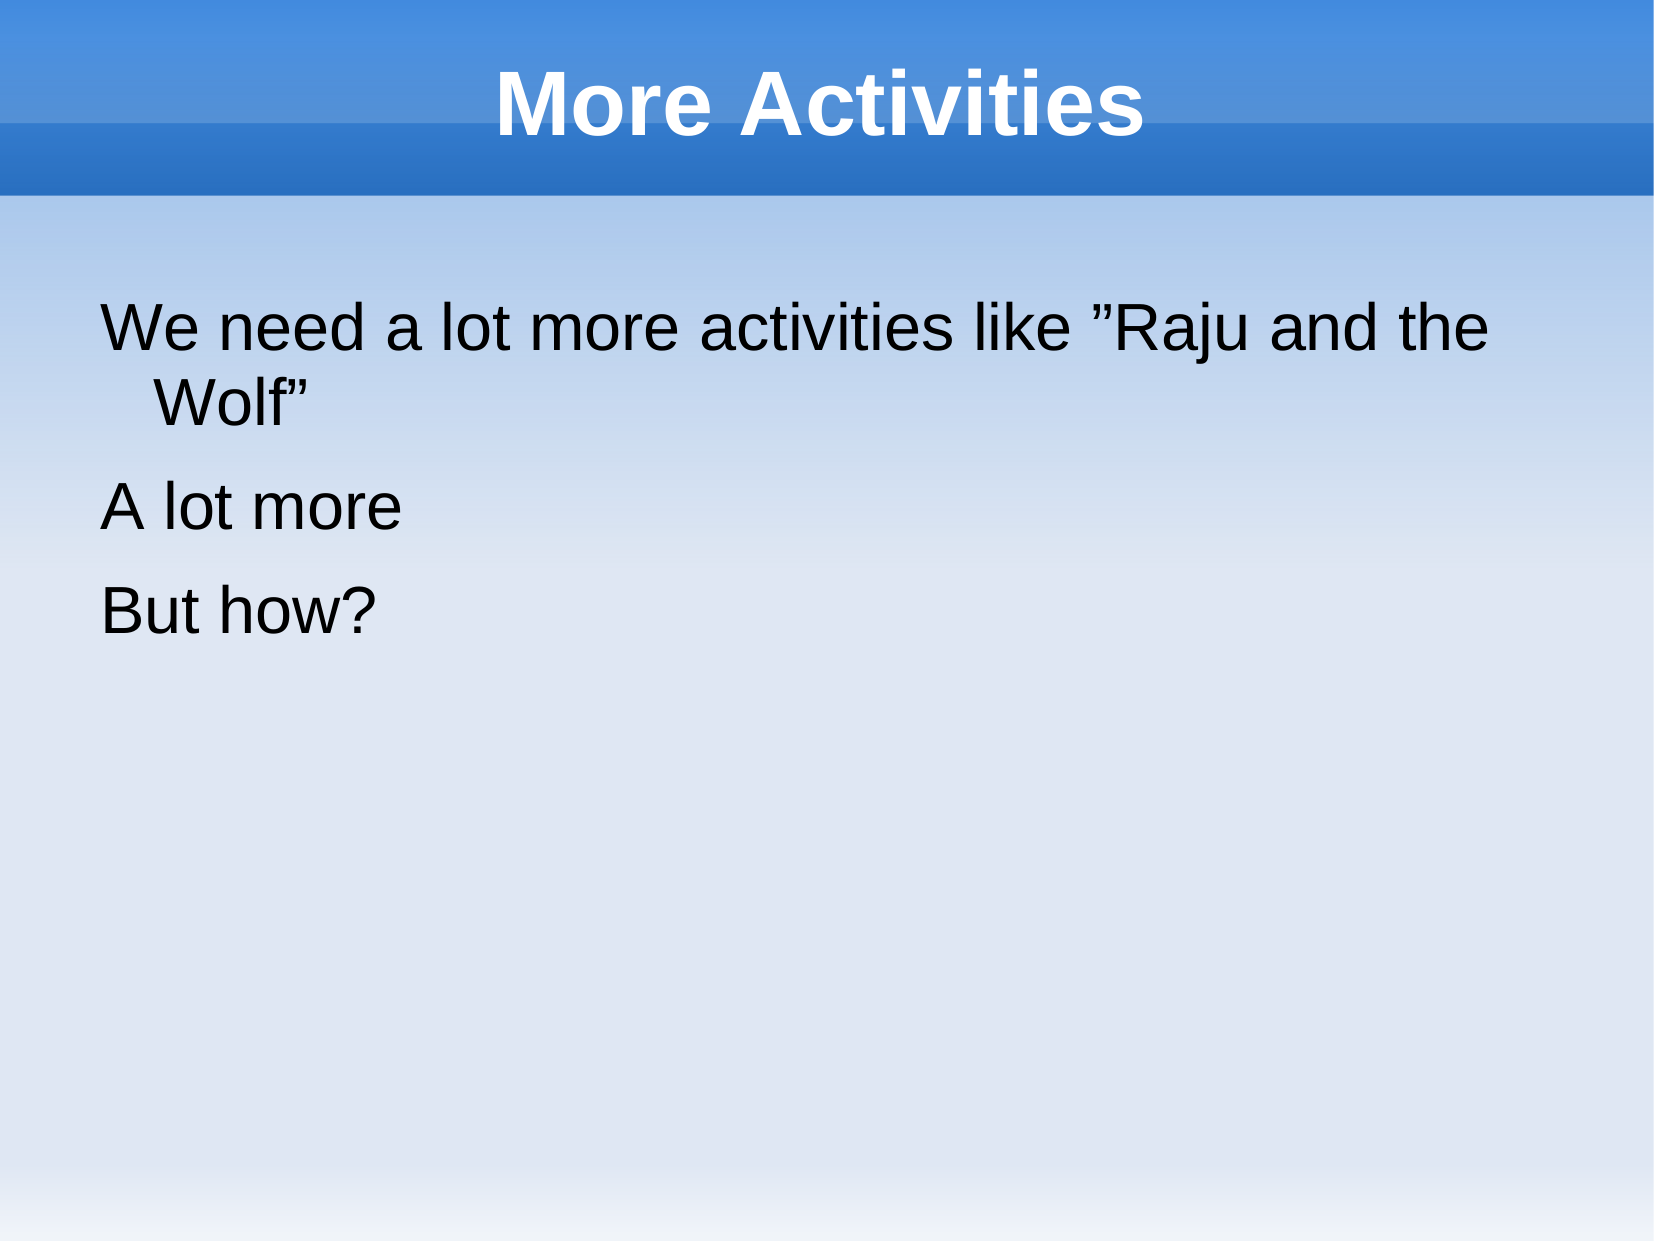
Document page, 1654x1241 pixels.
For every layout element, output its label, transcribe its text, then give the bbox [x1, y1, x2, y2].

list We need a lot more activities like ”Raju and the Wolf” A lot more But how? [82, 290, 1571, 1094]
title More Activities [76, 7, 1565, 200]
picture [0, 0, 1654, 1241]
